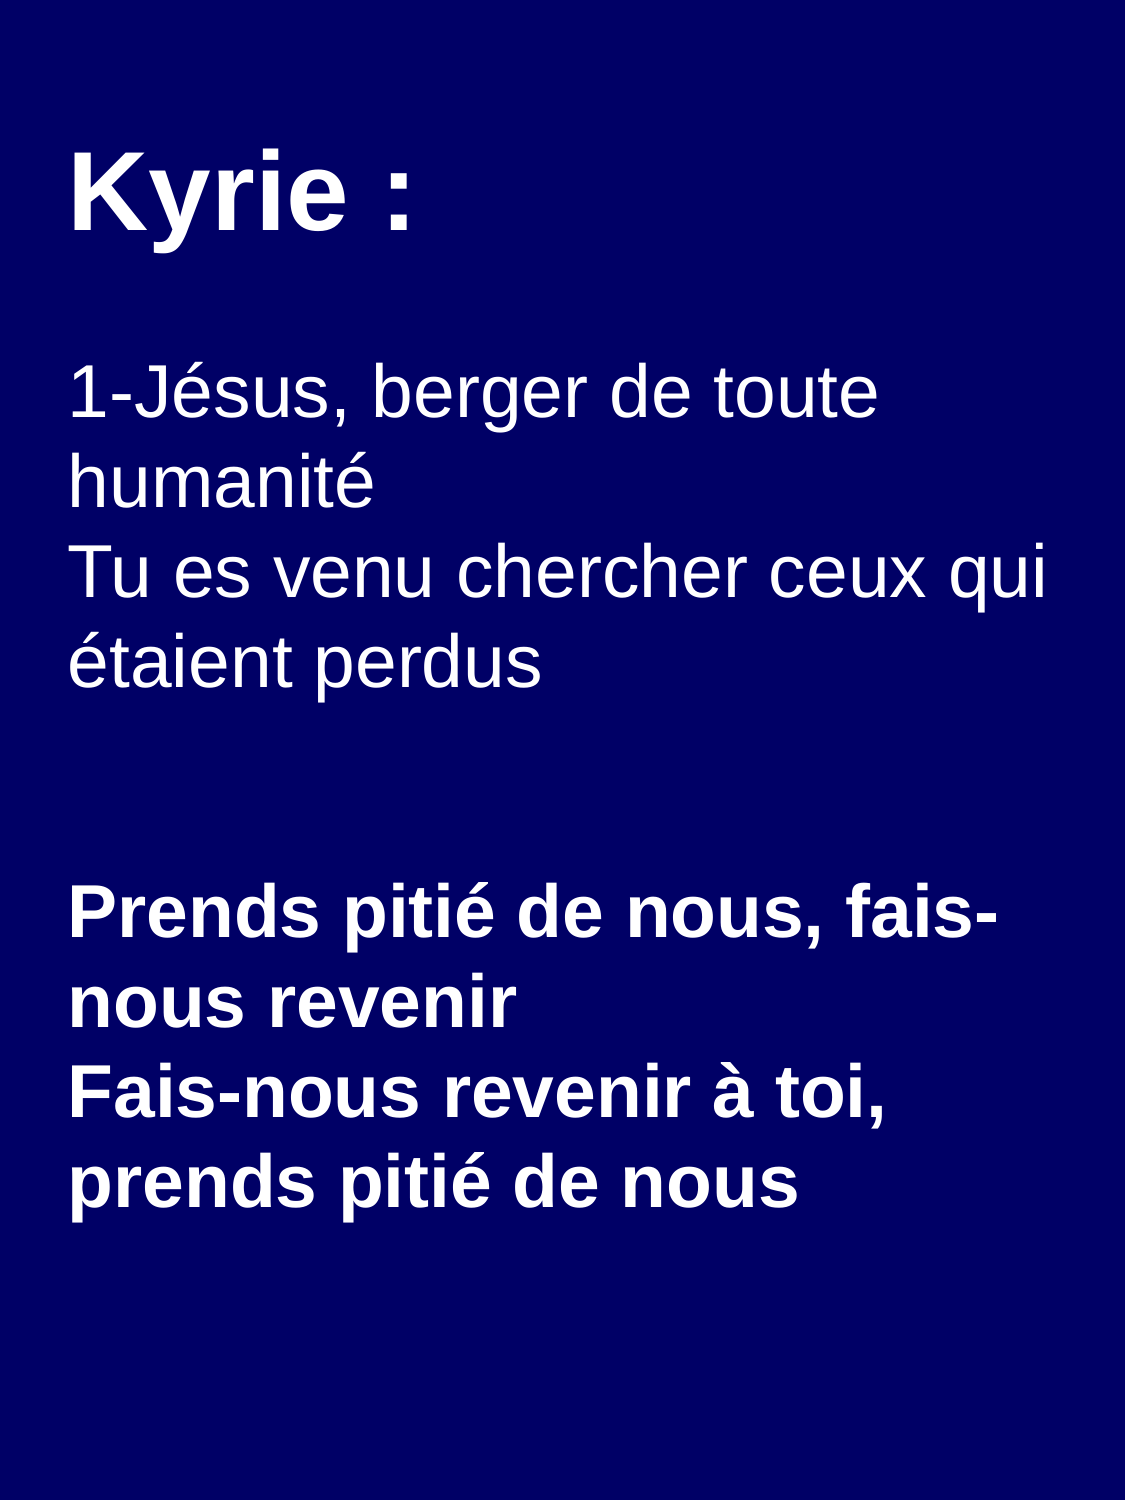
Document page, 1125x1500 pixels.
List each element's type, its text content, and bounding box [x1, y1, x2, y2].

text_box Kyrie : 1-Jésus, berger de toute humanité Tu es venu chercher ceux qui étaient perdus Prends pitié de nous, fais-nous revenir Fais-nous revenir à toi, prends pitié de nous [52, 0, 1125, 1455]
